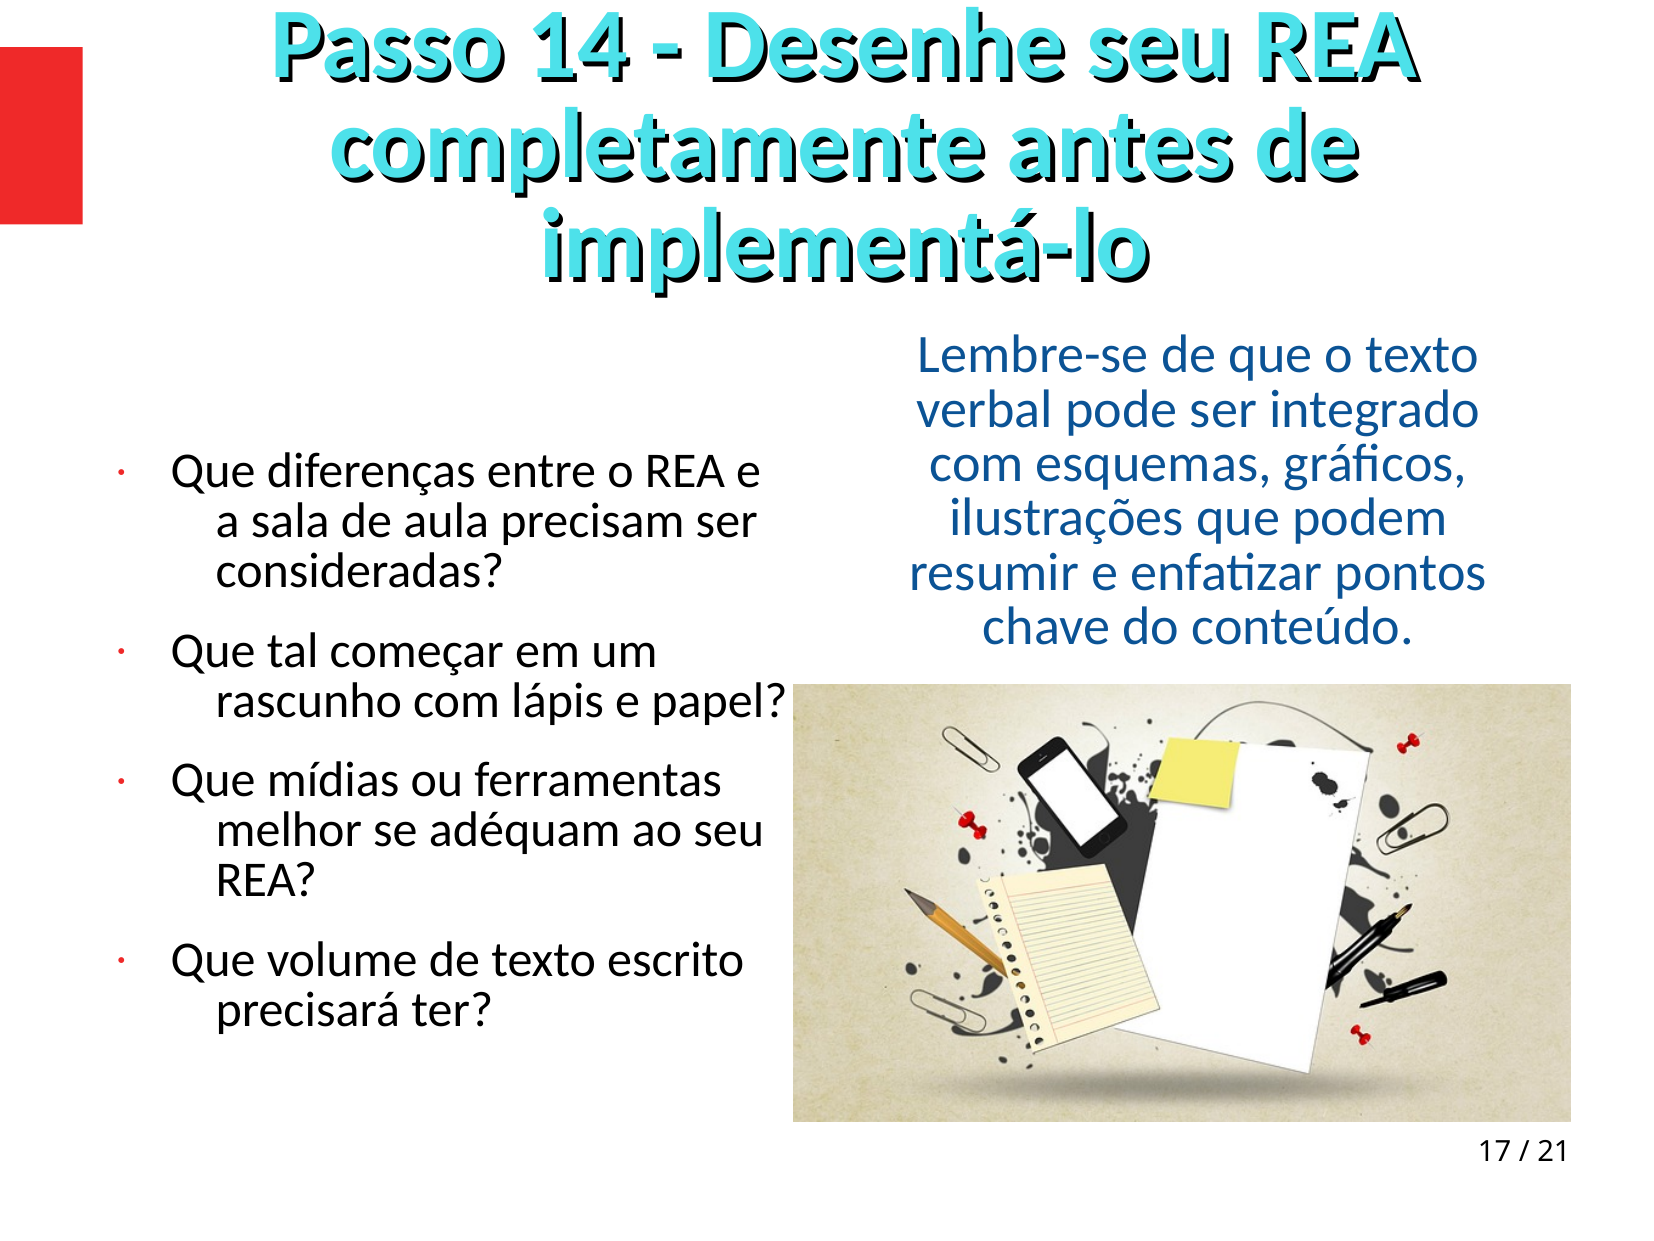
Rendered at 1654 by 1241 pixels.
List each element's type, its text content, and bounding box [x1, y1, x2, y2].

title Passo 14 - Desenhe seu REA completamente antes de implementá-lo [118, 2, 1571, 303]
picture [793, 684, 1571, 1123]
list Que diferenças entre o REA e a sala de aula precisam ser consideradas? Que tal começar em um rascunho com lápis e papel? Que mídias ou ferramentas melhor se adéquam ao seu REA? Que volume de texto escrito precisará ter? [99, 450, 792, 1075]
text_box Lembre-se de que o texto verbal pode ser integrado com esquemas, gráficos, ilustrações que podem resumir e enfatizar pontos chave do conteúdo. [814, 324, 1512, 684]
